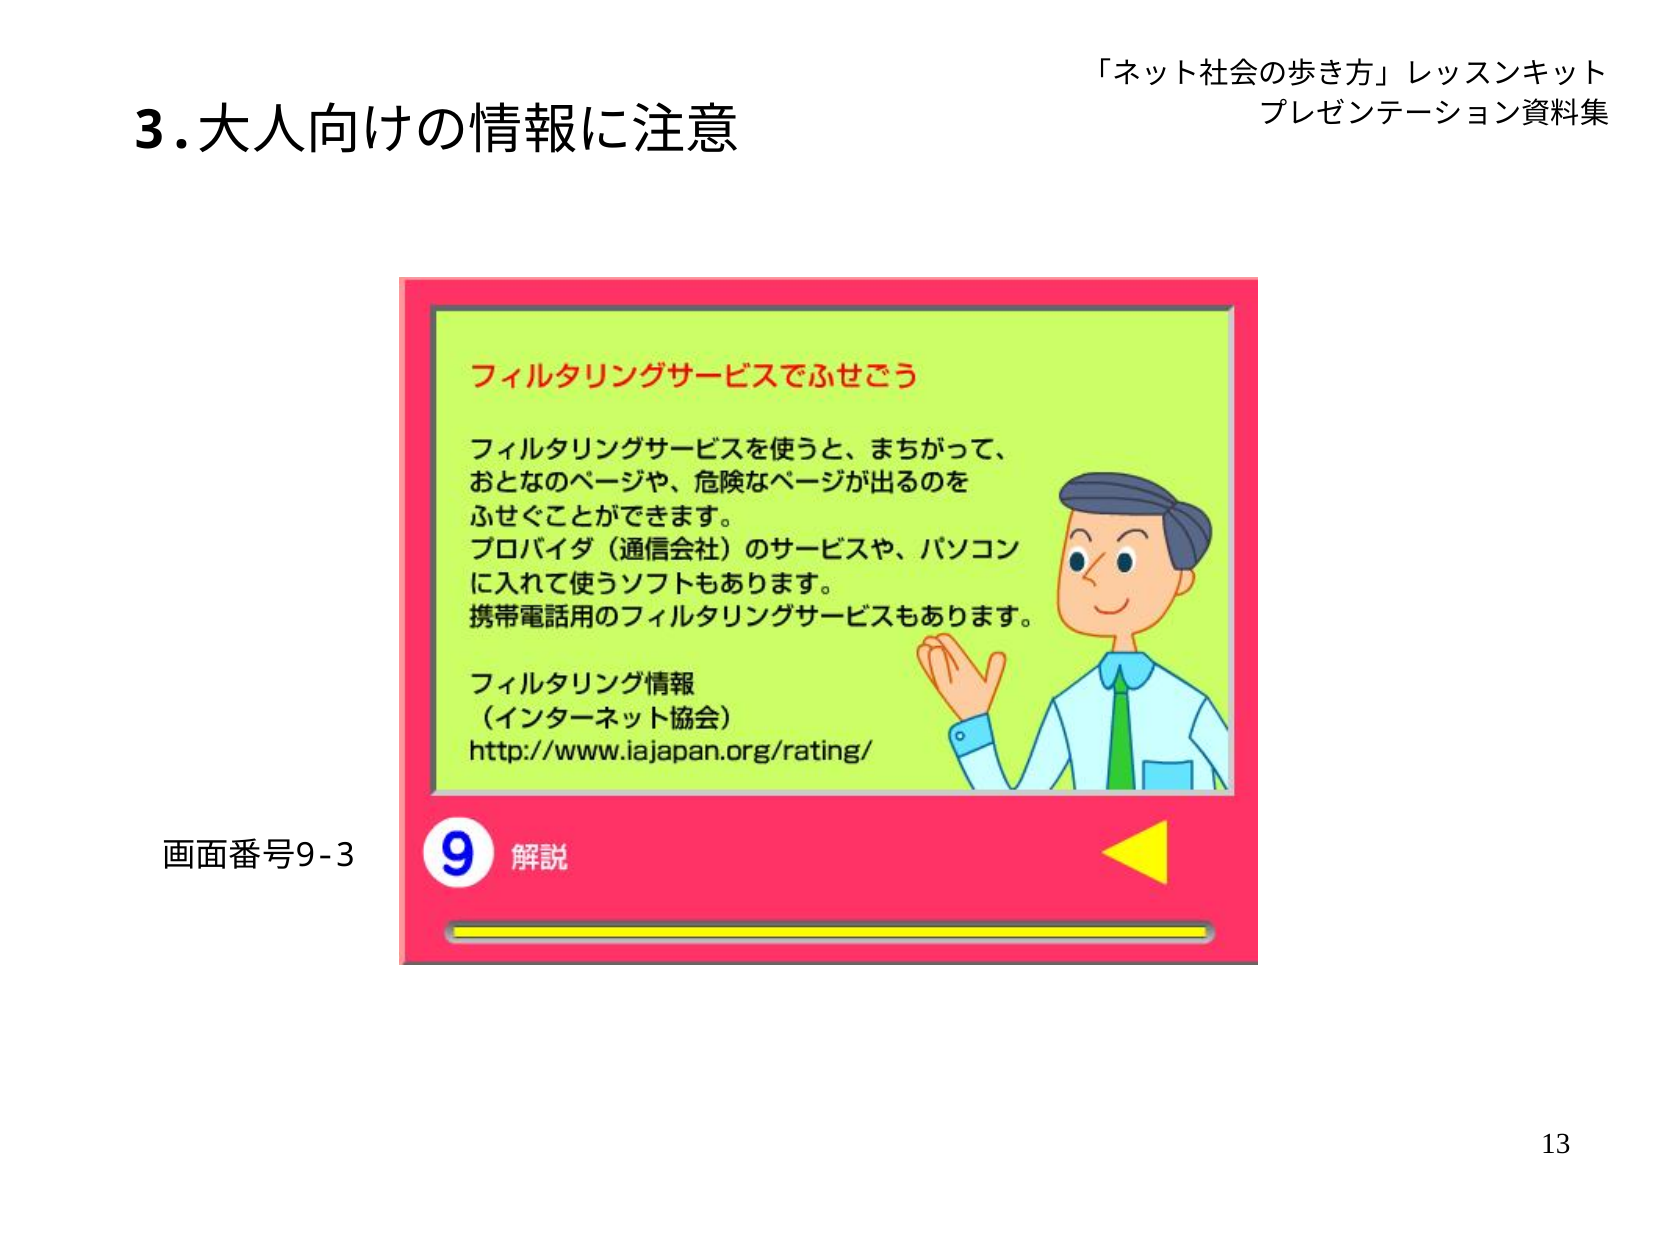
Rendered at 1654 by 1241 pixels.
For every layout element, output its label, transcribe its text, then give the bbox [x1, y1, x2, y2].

text_box 3.大人向けの情報に注意 [118, 88, 1093, 169]
text_box 画面番号9-3 [147, 826, 384, 882]
text_box 「ネット社会の歩き方」レッスンキット プレゼンテーション資料集 [1062, 44, 1625, 139]
picture [399, 277, 1258, 965]
